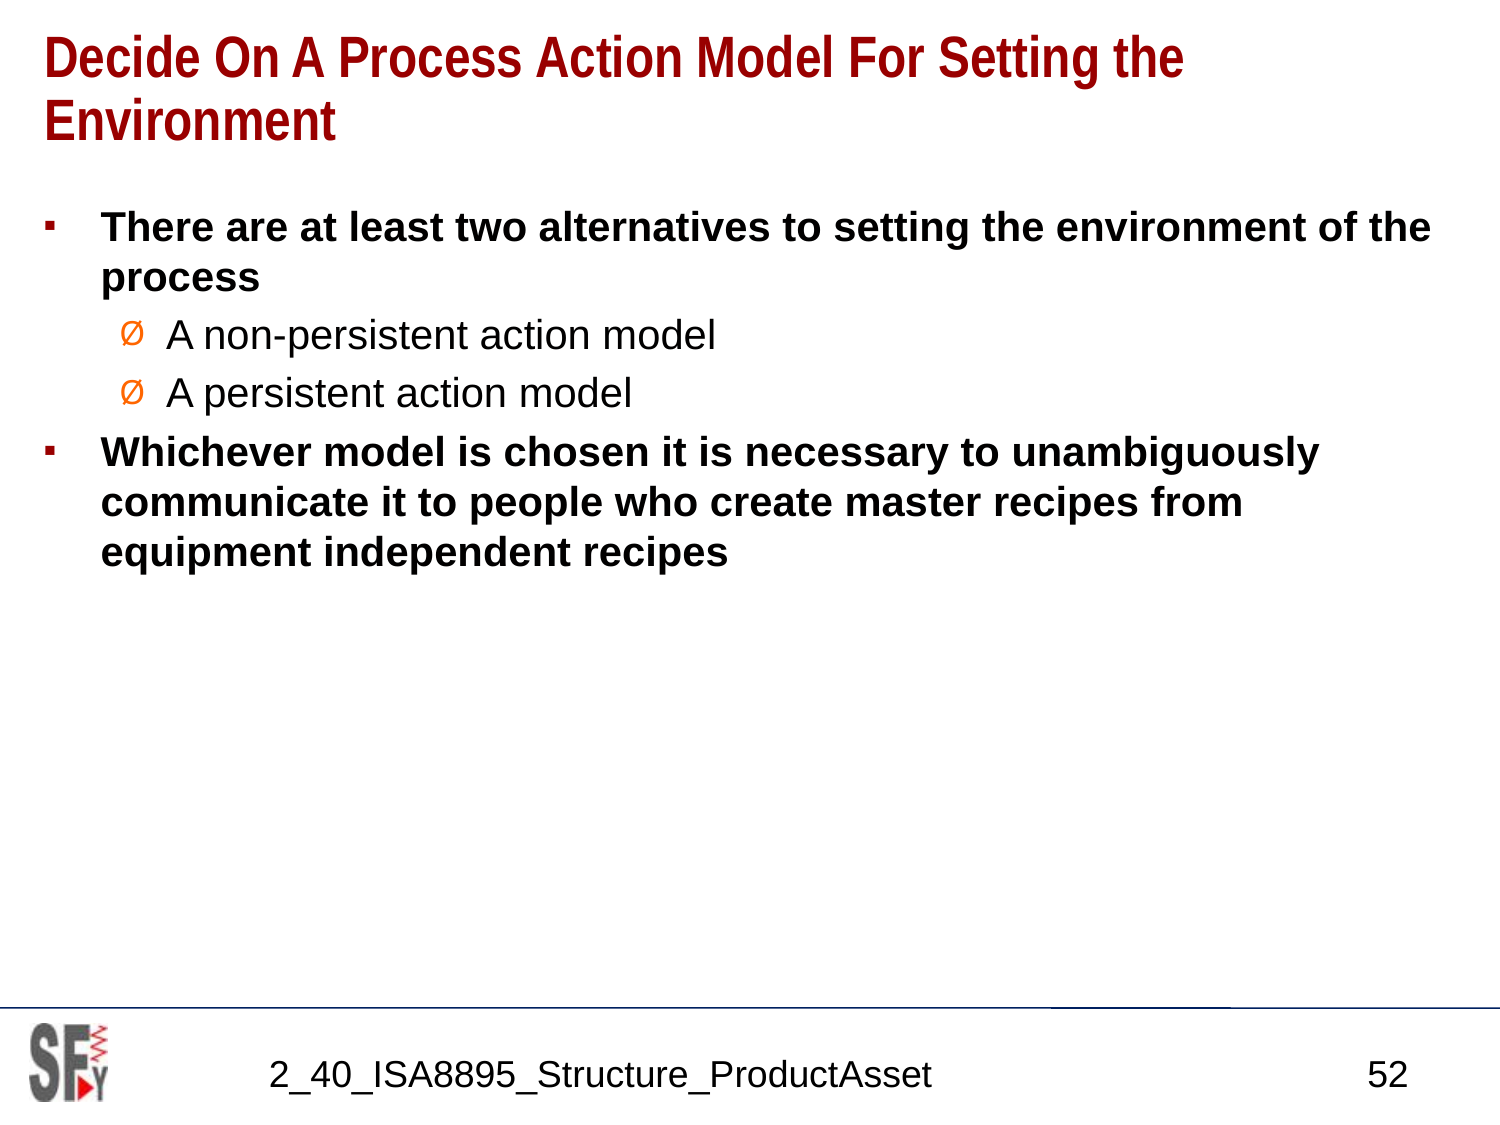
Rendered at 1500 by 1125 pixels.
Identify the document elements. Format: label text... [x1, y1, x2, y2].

list There are at least two alternatives to setting the environment of the process A non-persistent action model A persistent action model Whichever model is chosen it is necessary to unambiguously communicate it to people who create master recipes from equipment independent recipes [29, 184, 1471, 988]
slide_number <numéro> [1352, 1034, 1490, 1103]
picture [29, 1023, 108, 1102]
footer 2_40_ISA8895_Structure_ProductAsset [253, 1034, 1336, 1103]
title Decide On A Process Action Model For Setting the Environment [29, 12, 1471, 138]
